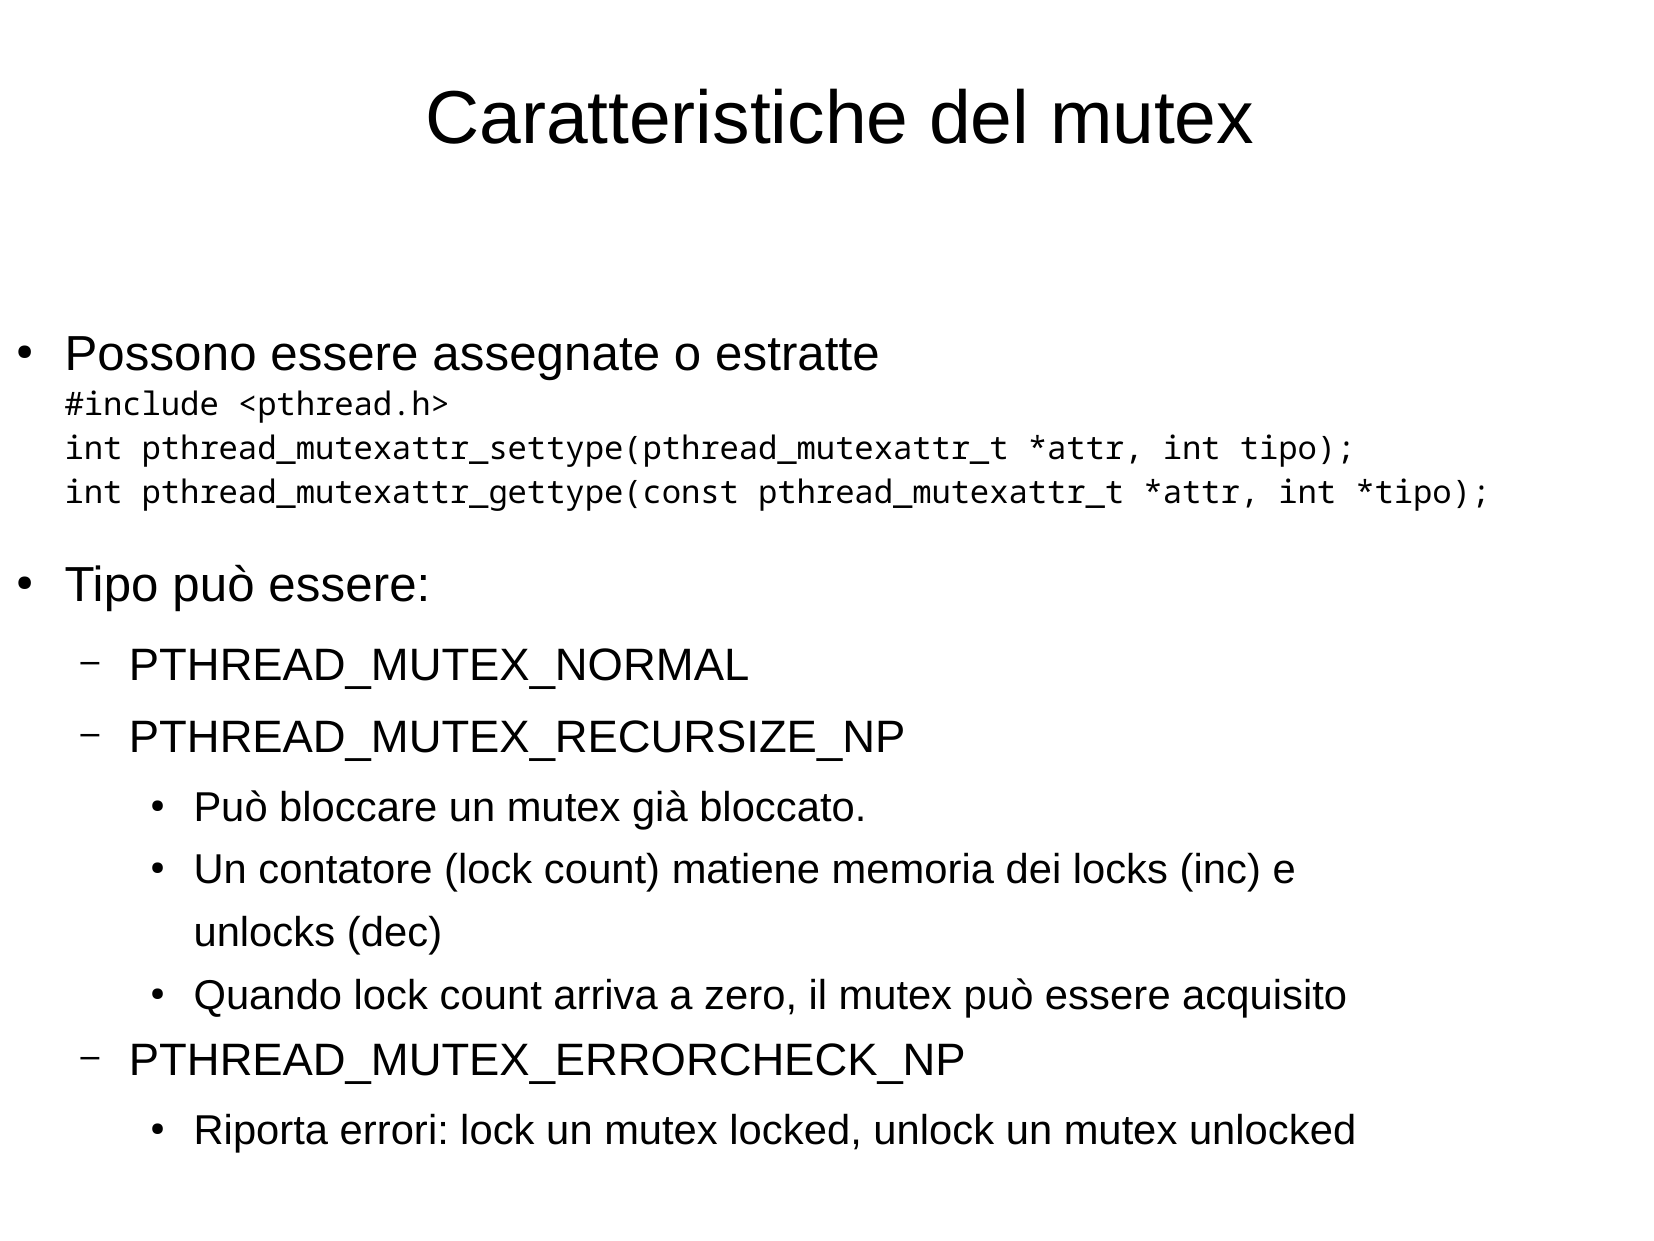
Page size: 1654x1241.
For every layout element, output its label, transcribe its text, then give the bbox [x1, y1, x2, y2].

list Possono essere assegnate o estratte #include <pthread.h> int pthread_mutexattr_settype(pthread_mutexattr_t *attr, int tipo); int pthread_mutexattr_gettype(const pthread_mutexattr_t *attr, int *tipo); Tipo può essere: PTHREAD_MUTEX_NORMAL PTHREAD_MUTEX_RECURSIZE_NP Può bloccare un mutex già bloccato. Un contatore (lock count) matiene memoria dei locks (inc) e unlocks (dec) Quando lock count arriva a zero, il mutex può essere acquisito PTHREAD_MUTEX_ERRORCHECK_NP Riporta errori: lock un mutex locked, unlock un mutex unlocked [0, 231, 1654, 1156]
title Caratteristiche del mutex [82, 13, 1571, 222]
